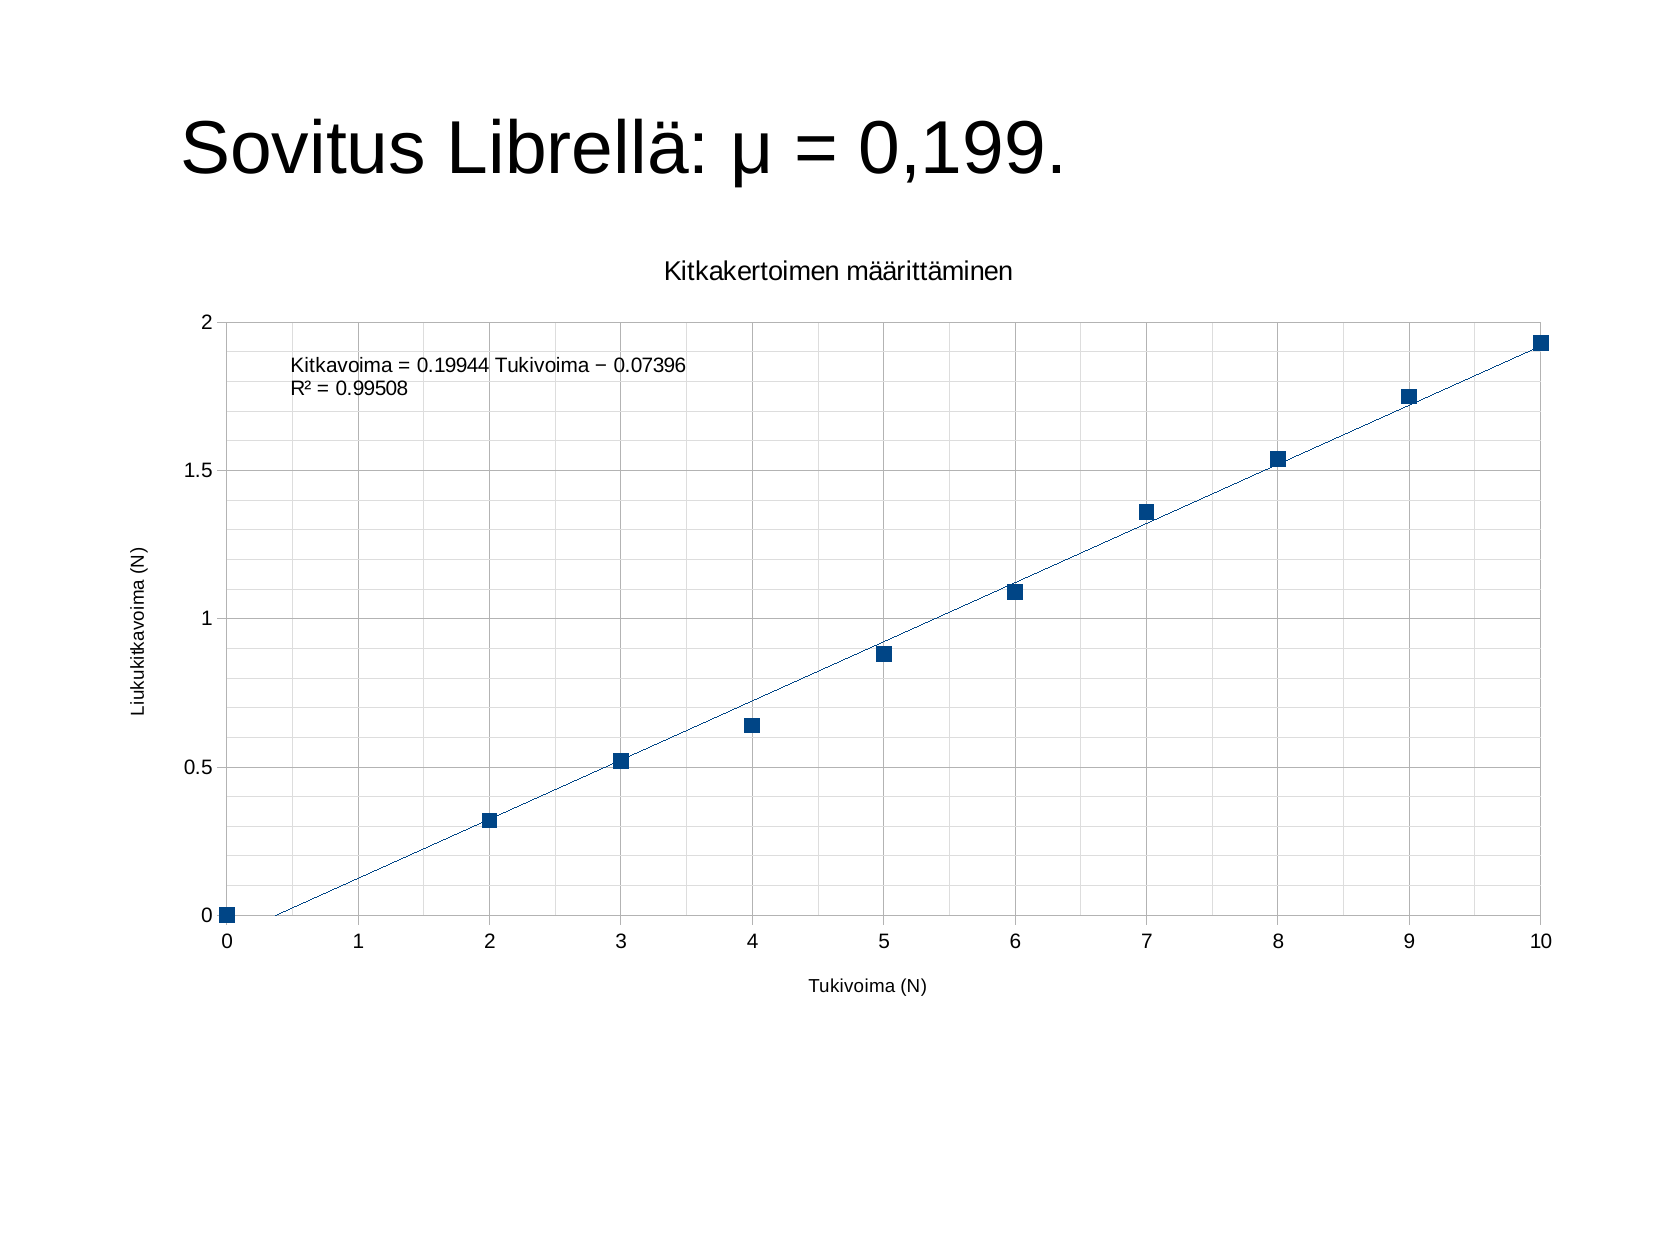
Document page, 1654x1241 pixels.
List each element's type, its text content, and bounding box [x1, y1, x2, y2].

text_box Sovitus Librellä: μ = 0,199. [165, 94, 1382, 194]
chart [94, 224, 1582, 1028]
